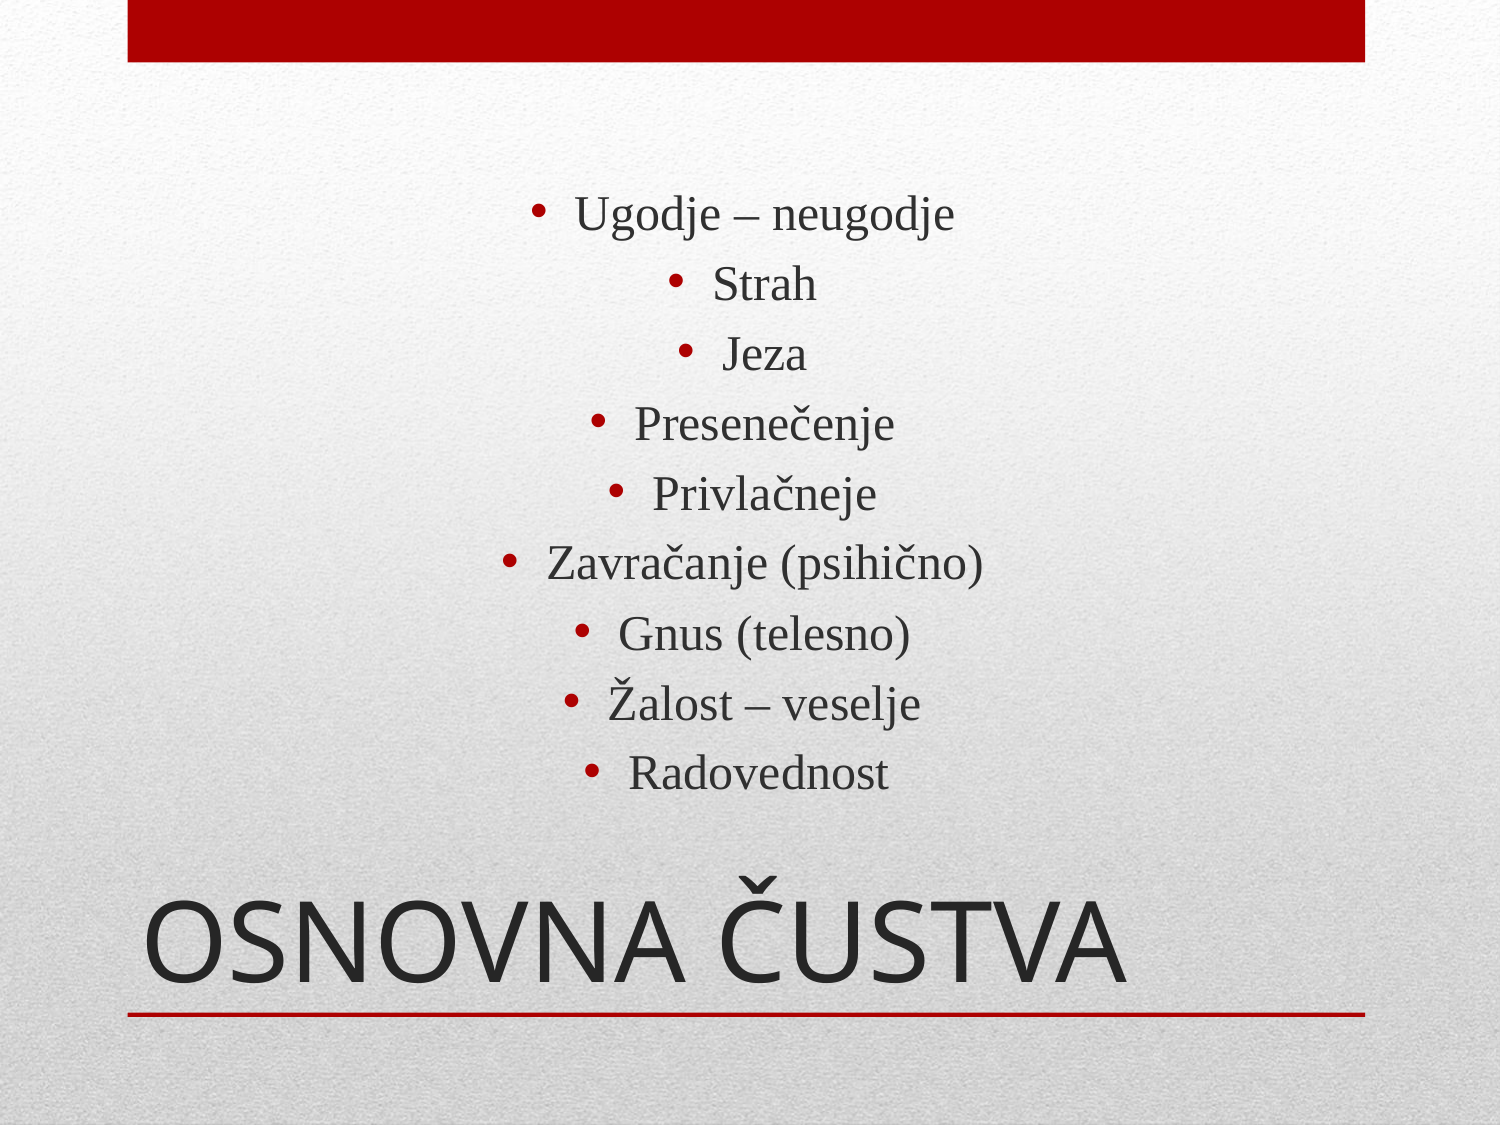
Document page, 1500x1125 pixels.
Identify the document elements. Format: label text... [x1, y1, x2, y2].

list Ugodje – neugodje Strah Jeza Presenečenje Privlačneje Zavračanje (psihično) Gnus (telesno) Žalost – veselje Radovednost [123, 172, 1362, 811]
picture [0, 0, 1500, 1125]
title OSNOVNA ČUSTVA [125, 811, 1238, 1013]
